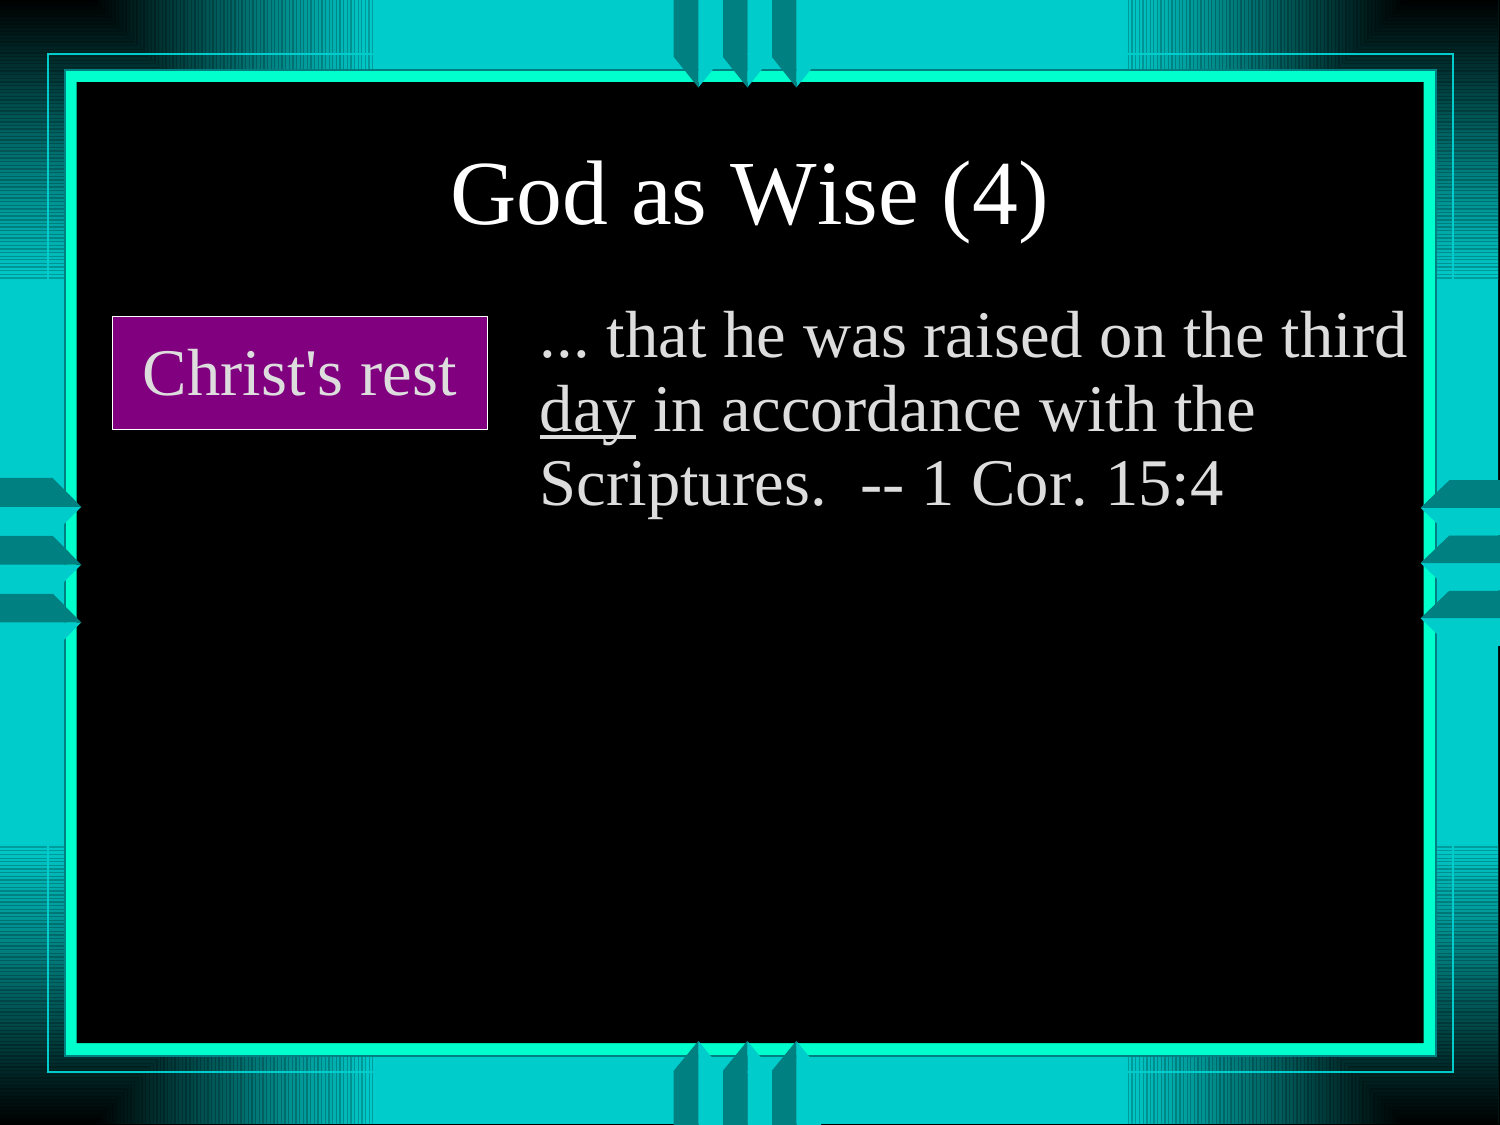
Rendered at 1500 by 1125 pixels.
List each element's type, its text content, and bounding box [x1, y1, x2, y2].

text_box ... that he was raised on the third day in accordance with the Scriptures. -- 1 Cor. 15:4 [525, 290, 1426, 528]
text_box Christ's rest [112, 316, 488, 430]
title God as Wise (4) [112, 99, 1388, 288]
